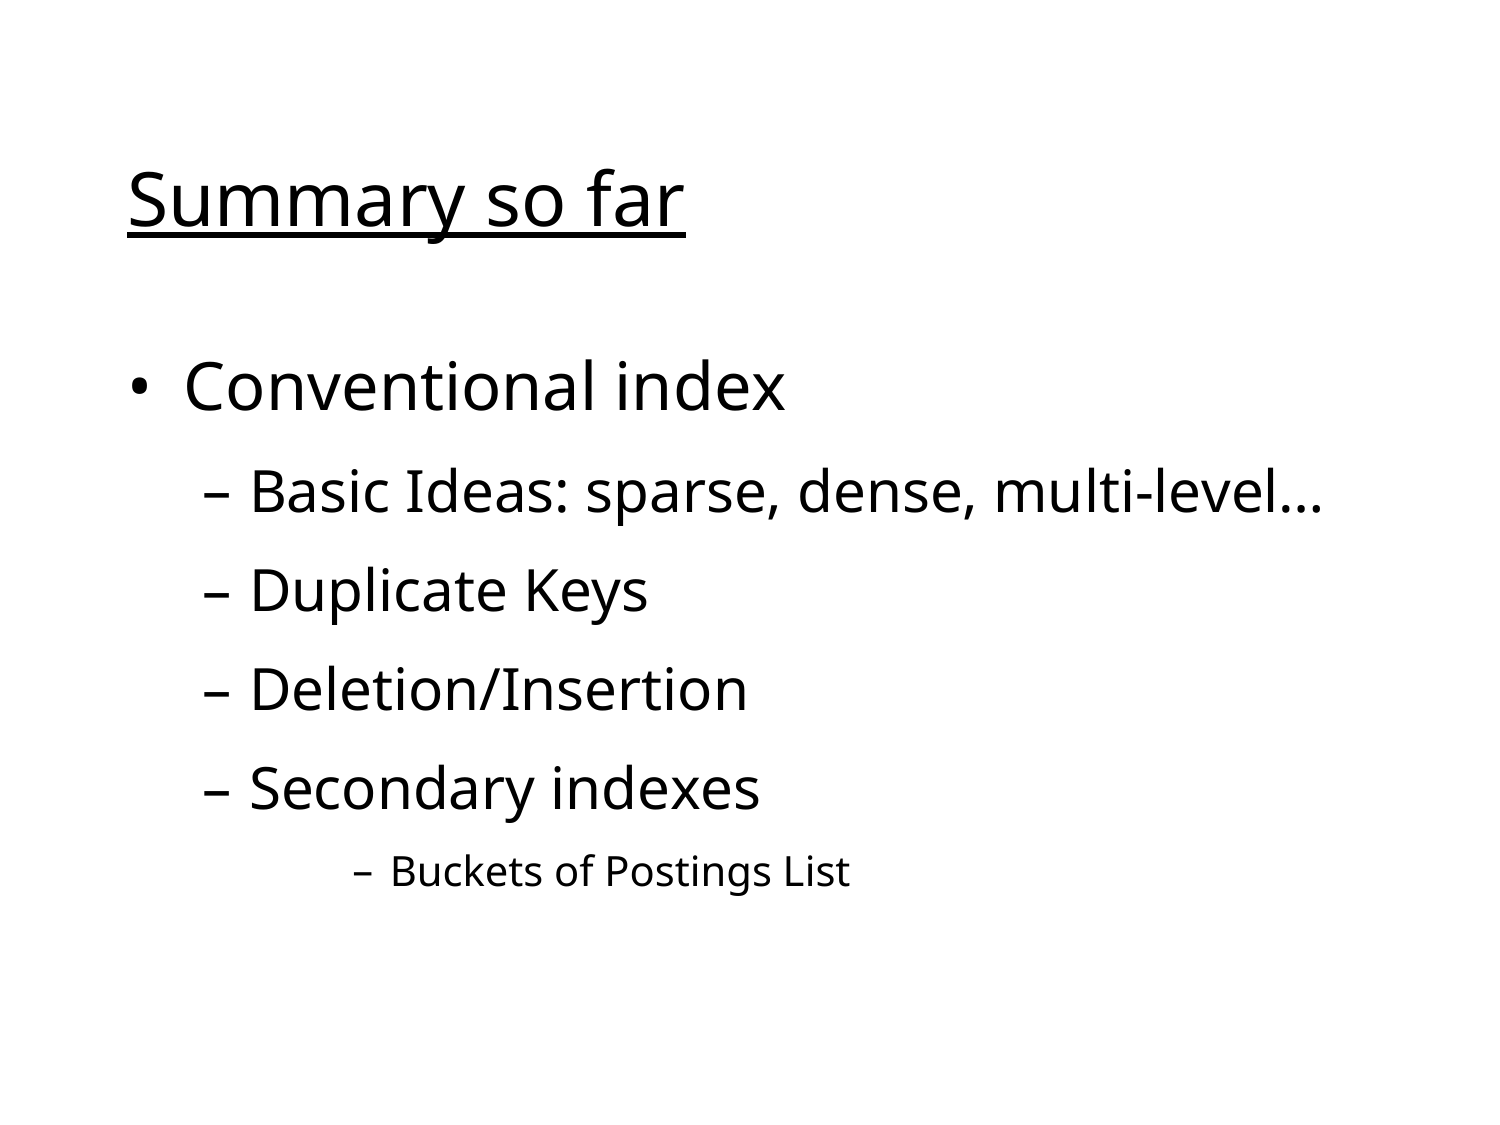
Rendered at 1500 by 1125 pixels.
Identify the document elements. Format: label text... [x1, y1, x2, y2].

title Summary so far [112, 99, 1388, 288]
list Conventional index Basic Ideas: sparse, dense, multi-level… Duplicate Keys Deletion/Insertion Secondary indexes Buckets of Postings List [112, 324, 1388, 1000]
